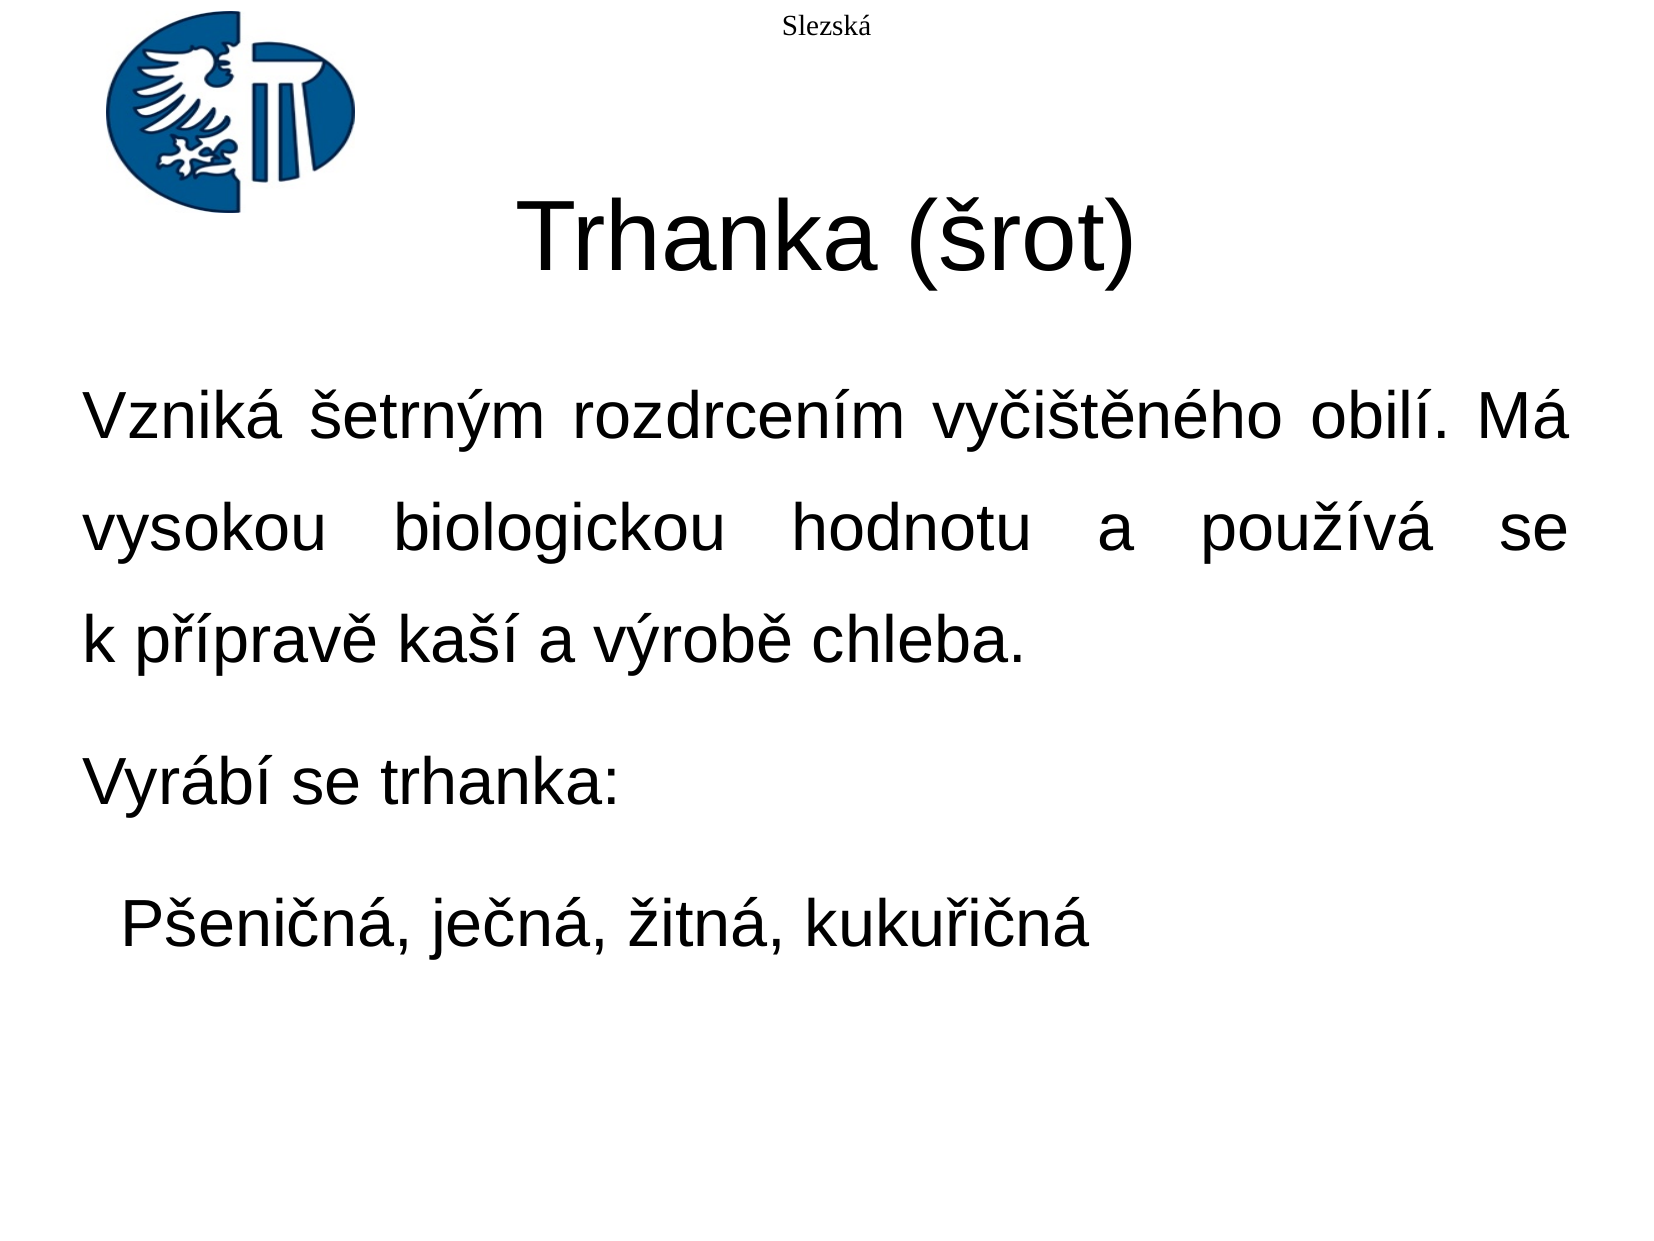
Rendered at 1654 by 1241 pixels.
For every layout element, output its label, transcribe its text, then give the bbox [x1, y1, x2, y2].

list Vzniká šetrným rozdrcením vyčištěného obilí. Má vysokou biologickou hodnotu a používá se k přípravě kaší a výrobě chleba. Vyrábí se trhanka: Pšeničná, ječná, žitná, kukuřičná [82, 236, 1571, 1228]
title Trhanka (šrot) [82, 0, 1571, 236]
